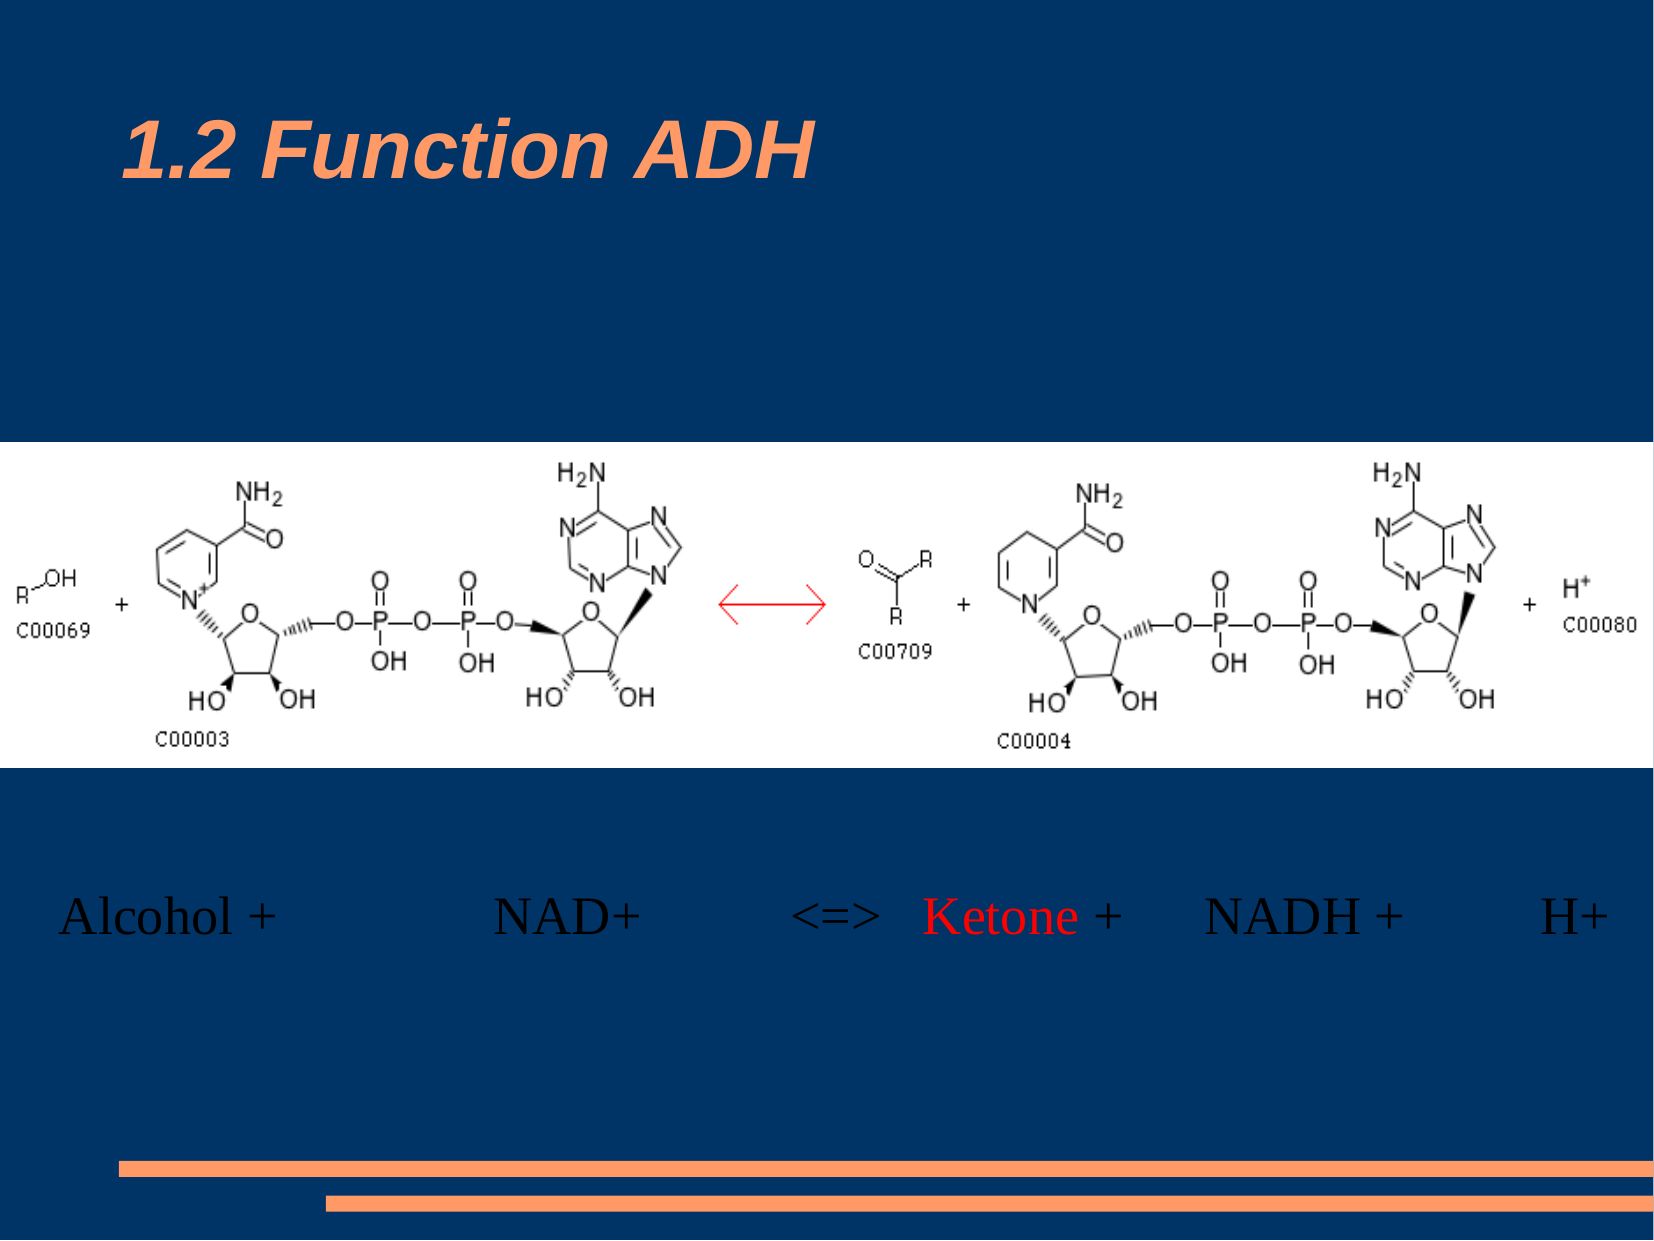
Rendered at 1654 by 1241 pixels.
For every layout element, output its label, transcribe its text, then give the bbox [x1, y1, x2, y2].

title 1.2 Function ADH [121, 46, 1534, 254]
text_box Alcohol + NAD+ <=> Ketone + NADH + H+ [59, 885, 1654, 1093]
picture [0, 442, 1654, 768]
